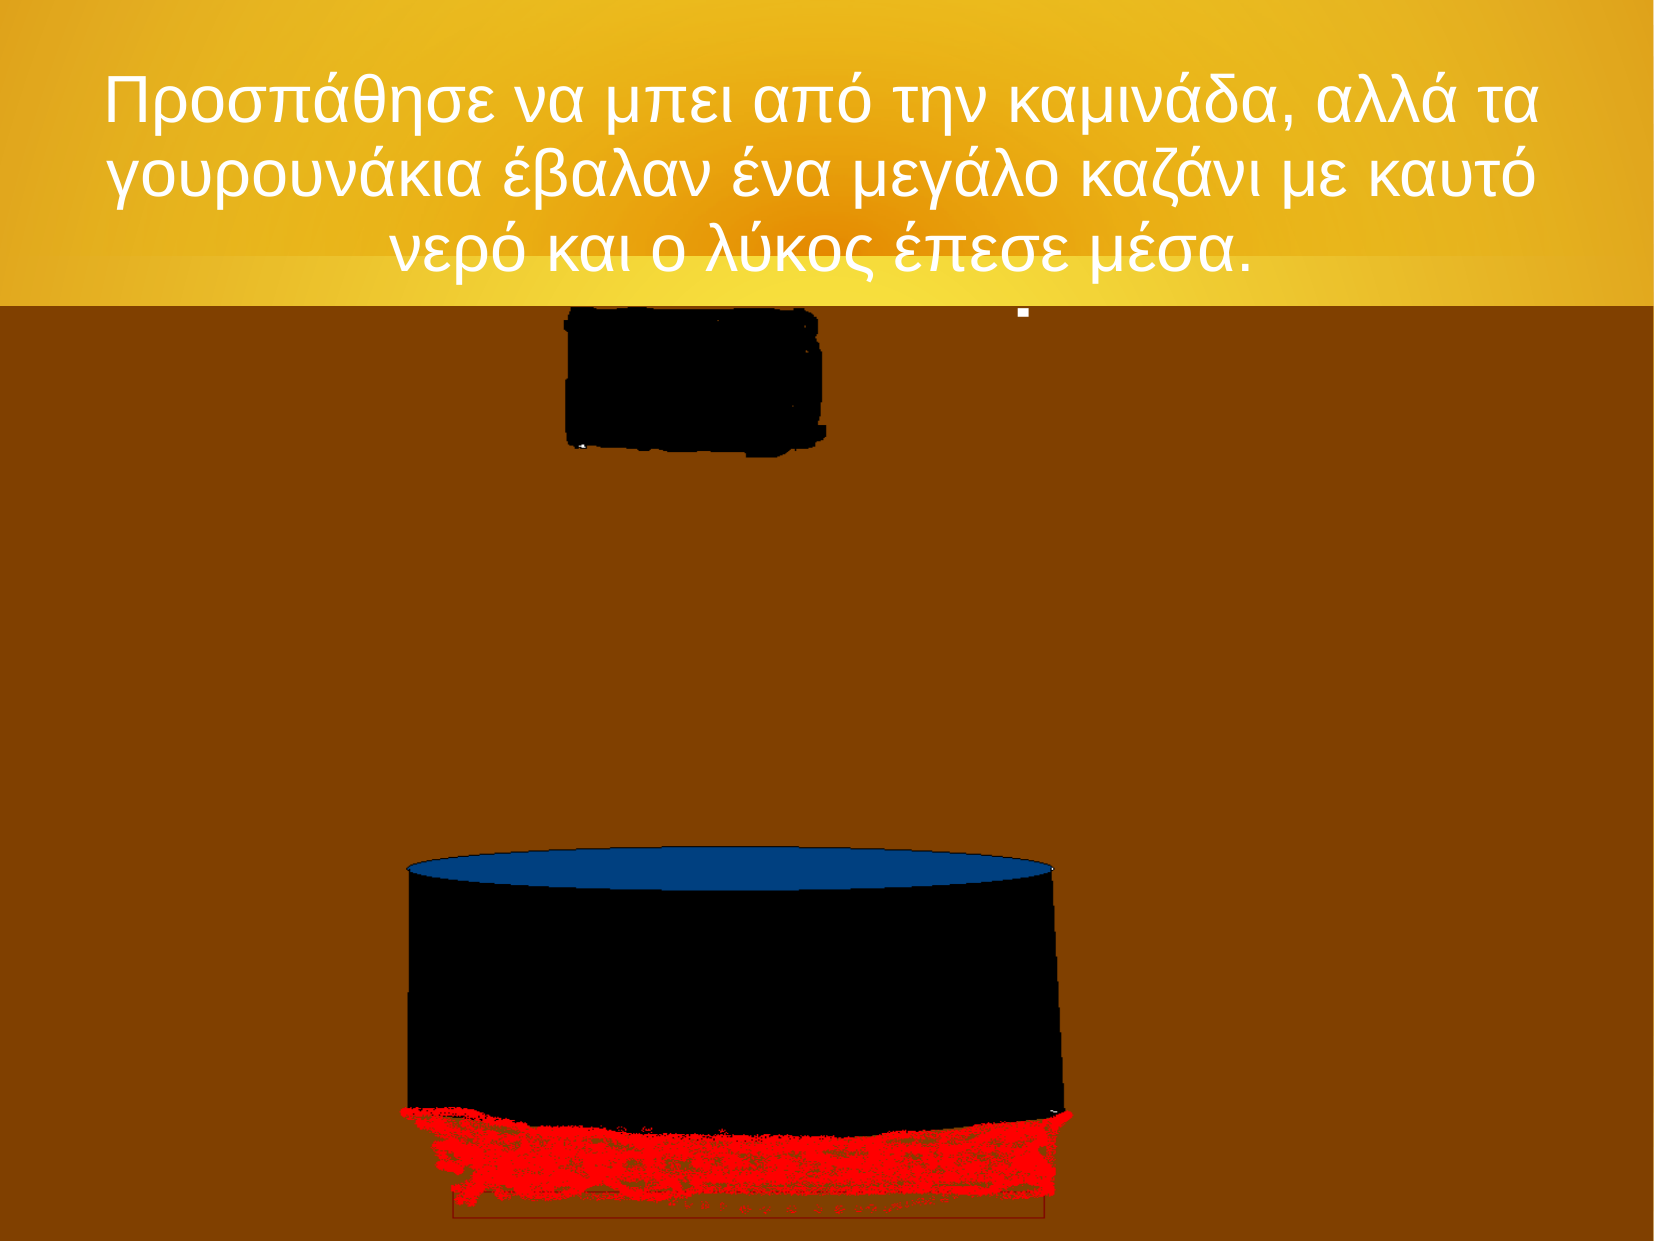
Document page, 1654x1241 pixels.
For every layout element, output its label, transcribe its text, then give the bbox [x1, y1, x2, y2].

picture [0, 306, 1654, 1241]
title Προσπάθησε να μπει από την καμινάδα, αλλά τα γουρουνάκια έβαλαν ένα μεγάλο καζάνι με καυτό νερό και ο λύκος έπεσε μέσα. [78, 61, 1567, 286]
